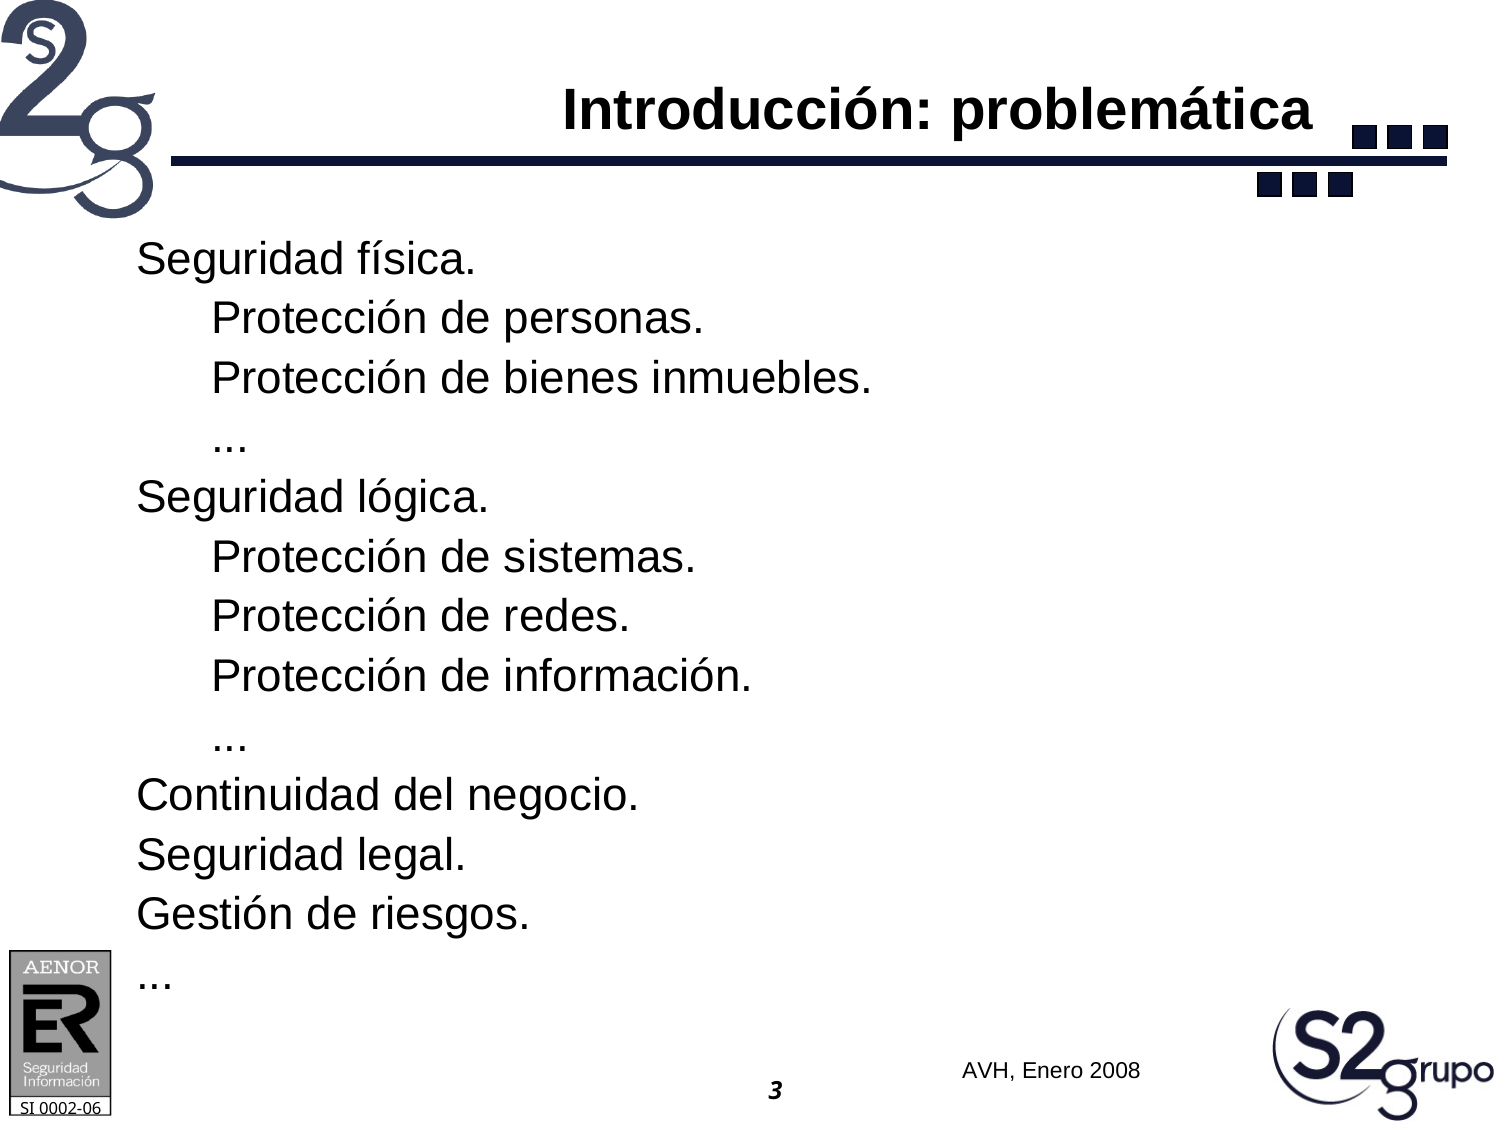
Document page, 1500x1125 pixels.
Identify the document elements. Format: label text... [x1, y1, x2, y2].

picture [1272, 1008, 1494, 1121]
text_box AVH, Enero 2008 [947, 1049, 1156, 1091]
title Introducción: problemática [183, 15, 1329, 149]
picture [0, 0, 158, 220]
list Seguridad física. Protección de personas. Protección de bienes inmuebles. ... Seguridad lógica. Protección de sistemas. Protección de redes. Protección de información. ... Continuidad del negocio. Seguridad legal. Gestión de riesgos. ... [120, 177, 1270, 1061]
picture [9, 950, 112, 1116]
